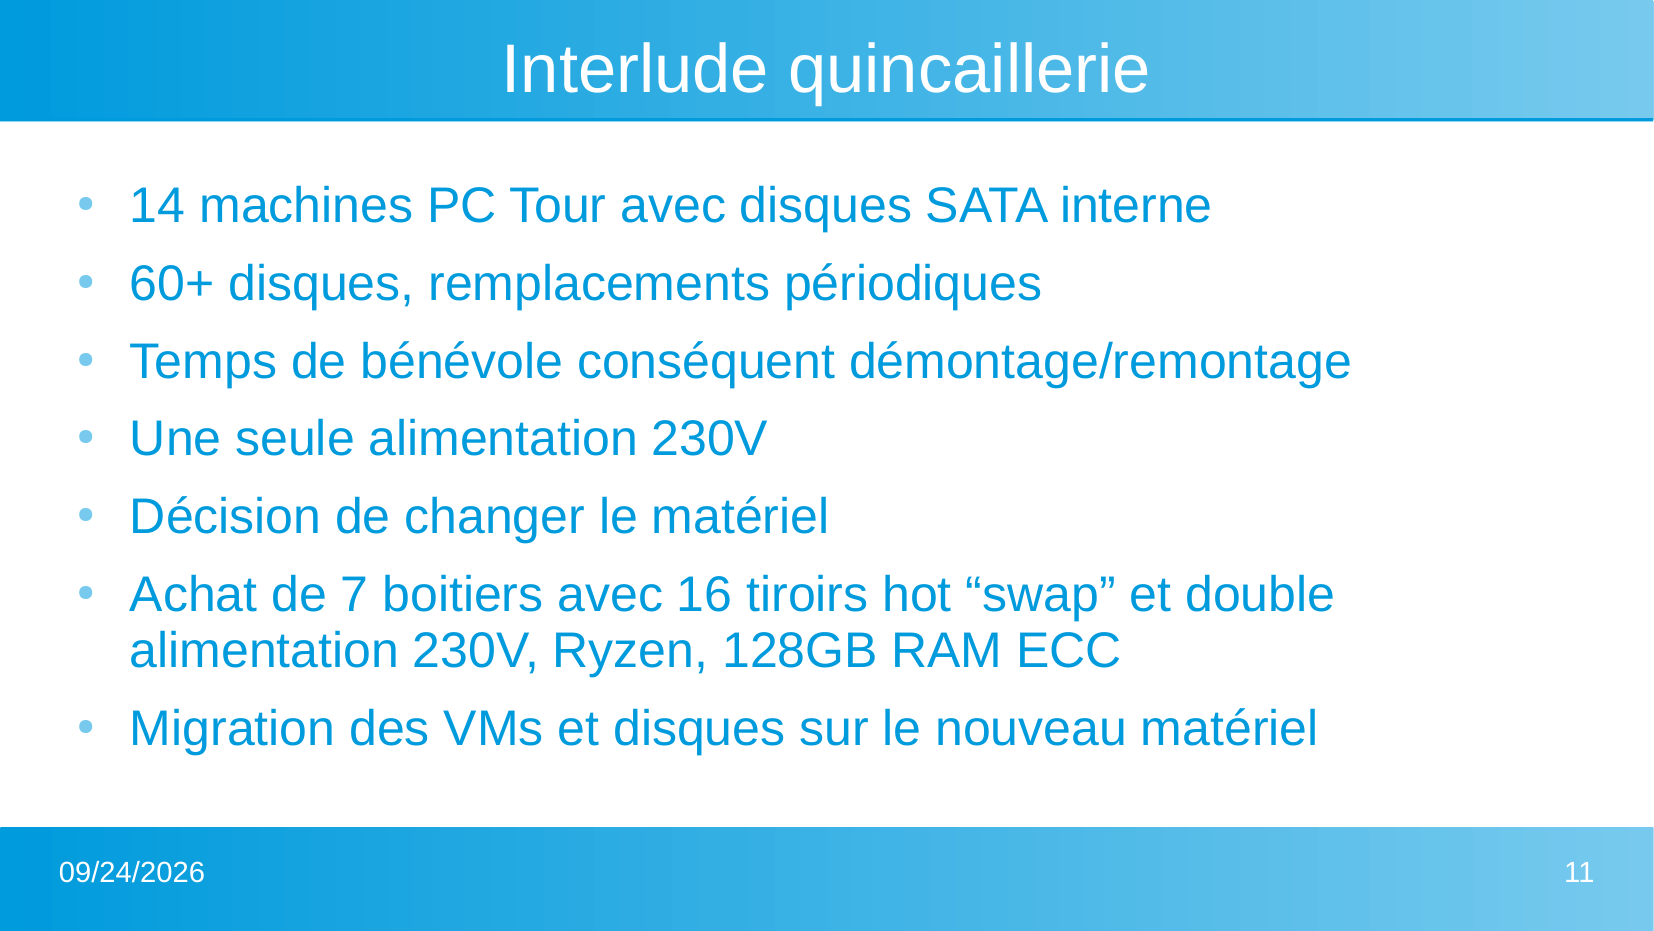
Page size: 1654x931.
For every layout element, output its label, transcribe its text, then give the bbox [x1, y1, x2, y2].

list 14 machines PC Tour avec disques SATA interne 60+ disques, remplacements périodiques Temps de bénévole conséquent démontage/remontage Une seule alimentation 230V Décision de changer le matériel Achat de 7 boitiers avec 16 tiroirs hot “swap” et double alimentation 230V, Ryzen, 128GB RAM ECC Migration des VMs et disques sur le nouveau matériel [59, 177, 1595, 768]
title Interlude quincaillerie [59, 29, 1595, 108]
